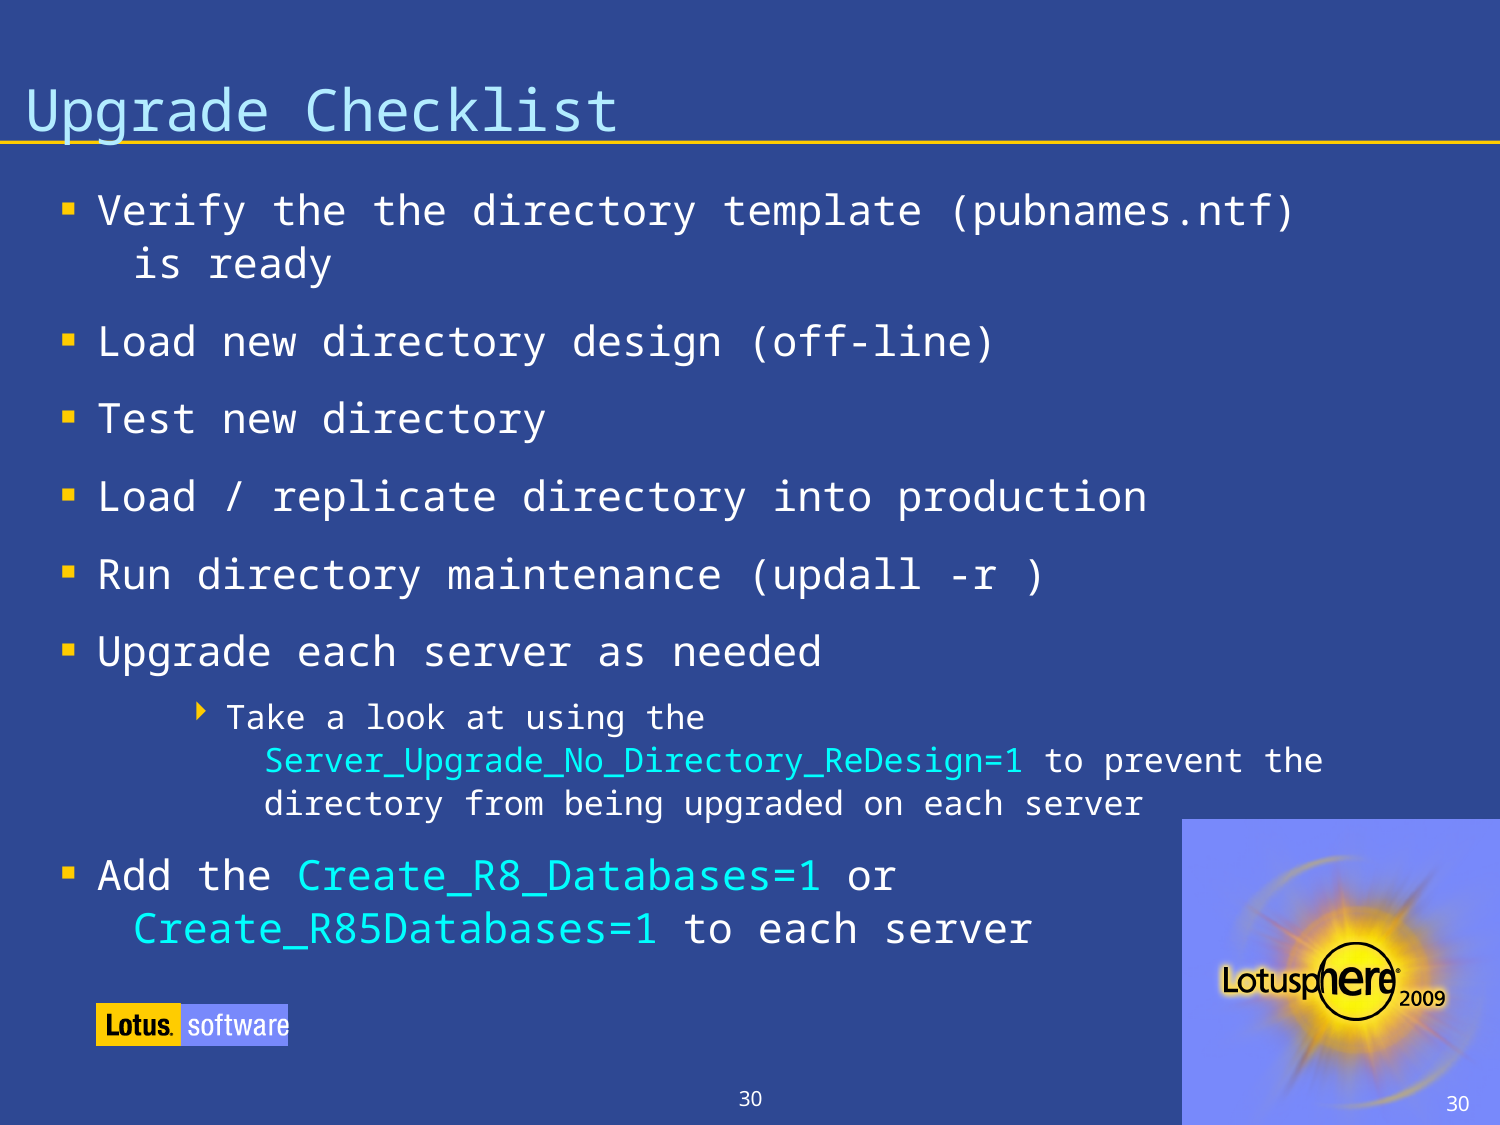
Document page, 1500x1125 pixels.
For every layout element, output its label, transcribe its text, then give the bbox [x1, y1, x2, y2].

picture [96, 1003, 289, 1046]
list Verify the the directory template (pubnames.ntf) is ready Load new directory design (off-line) Test new directory Load / replicate directory into production Run directory maintenance (updall -r ) Upgrade each server as needed Take a look at using the Server_Upgrade_No_Directory_ReDesign=1 to prevent the directory from being upgraded on each server Add the Create_R8_Databases=1 or Create_R85Databases=1 to each server [57, 175, 1334, 996]
text_box 1 [1372, 1083, 1485, 1125]
title Upgrade Checklist [25, 74, 1476, 165]
picture [1181, 818, 1500, 1125]
